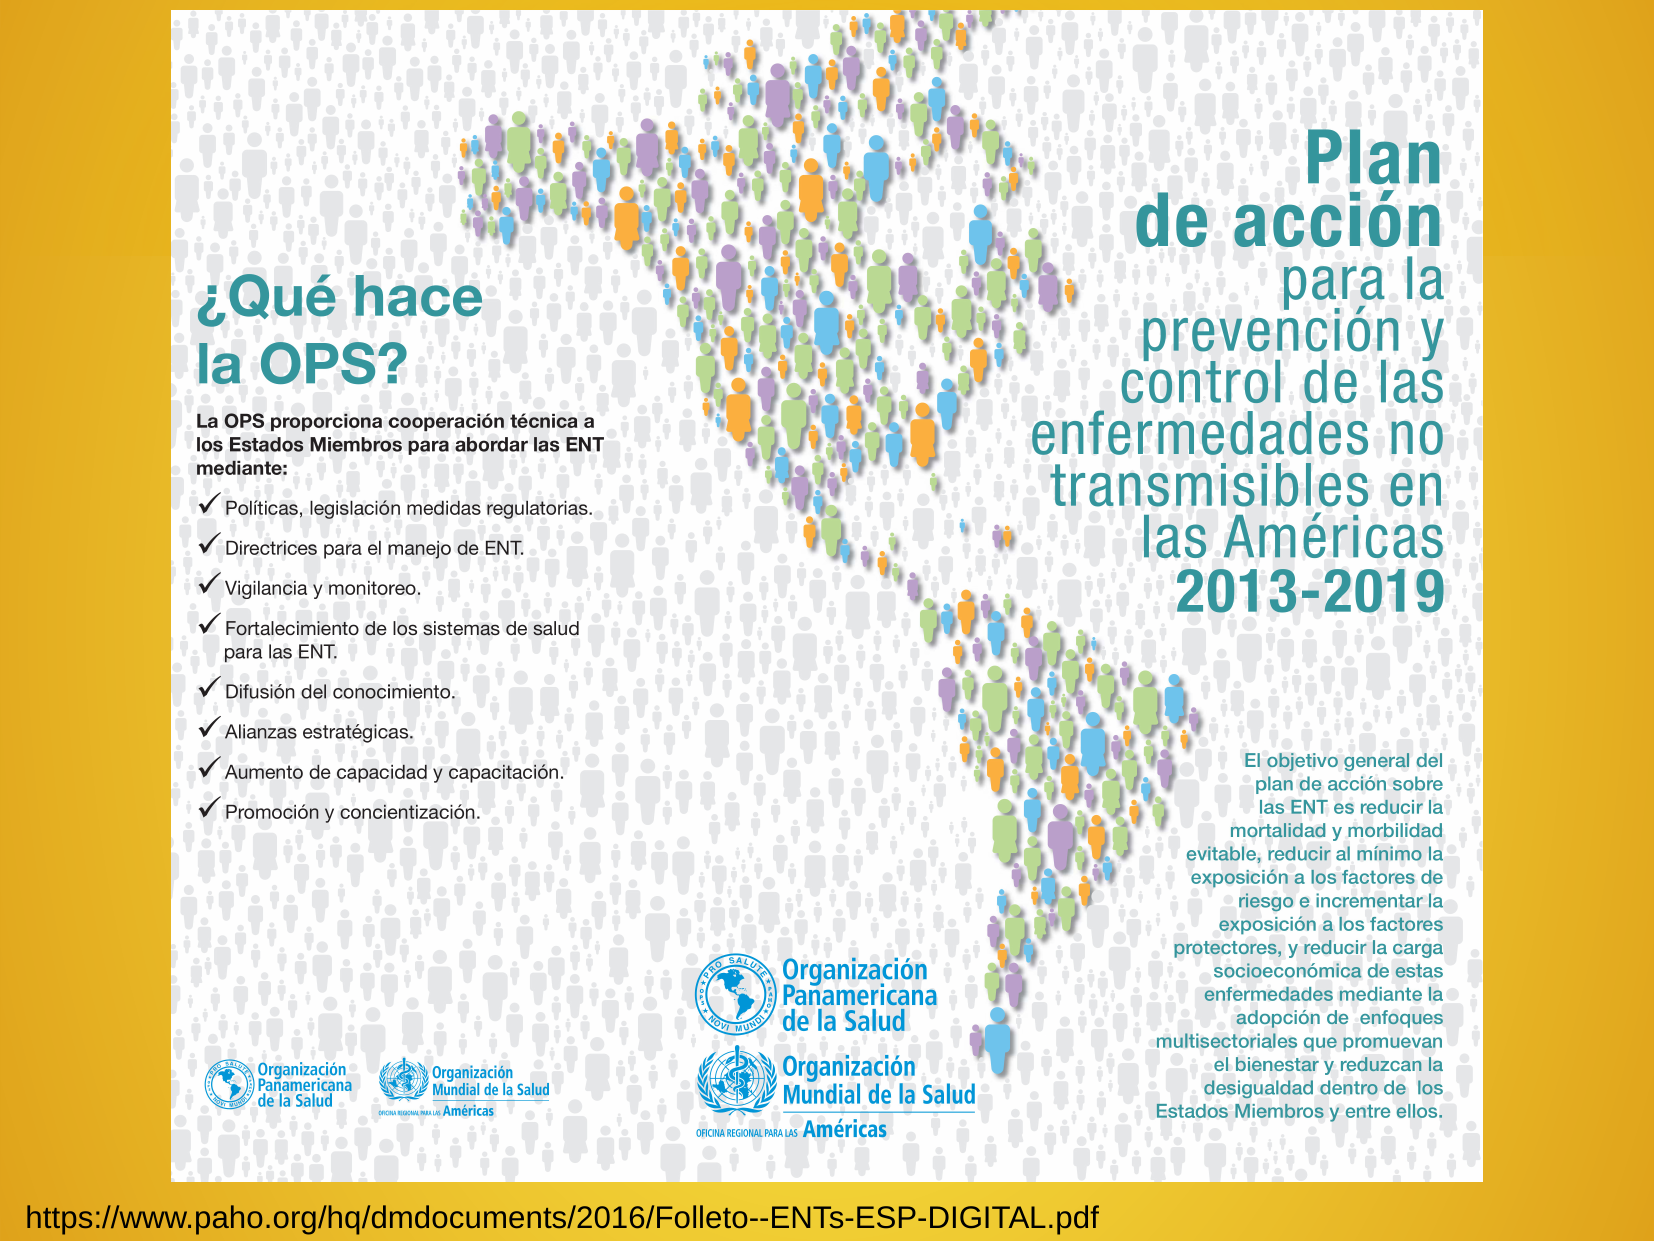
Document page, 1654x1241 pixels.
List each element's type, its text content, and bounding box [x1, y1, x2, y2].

text_box https://www.paho.org/hq/dmdocuments/2016/Folleto--ENTs-ESP-DIGITAL.pdf [10, 1192, 1324, 1241]
picture [171, 10, 1483, 1182]
